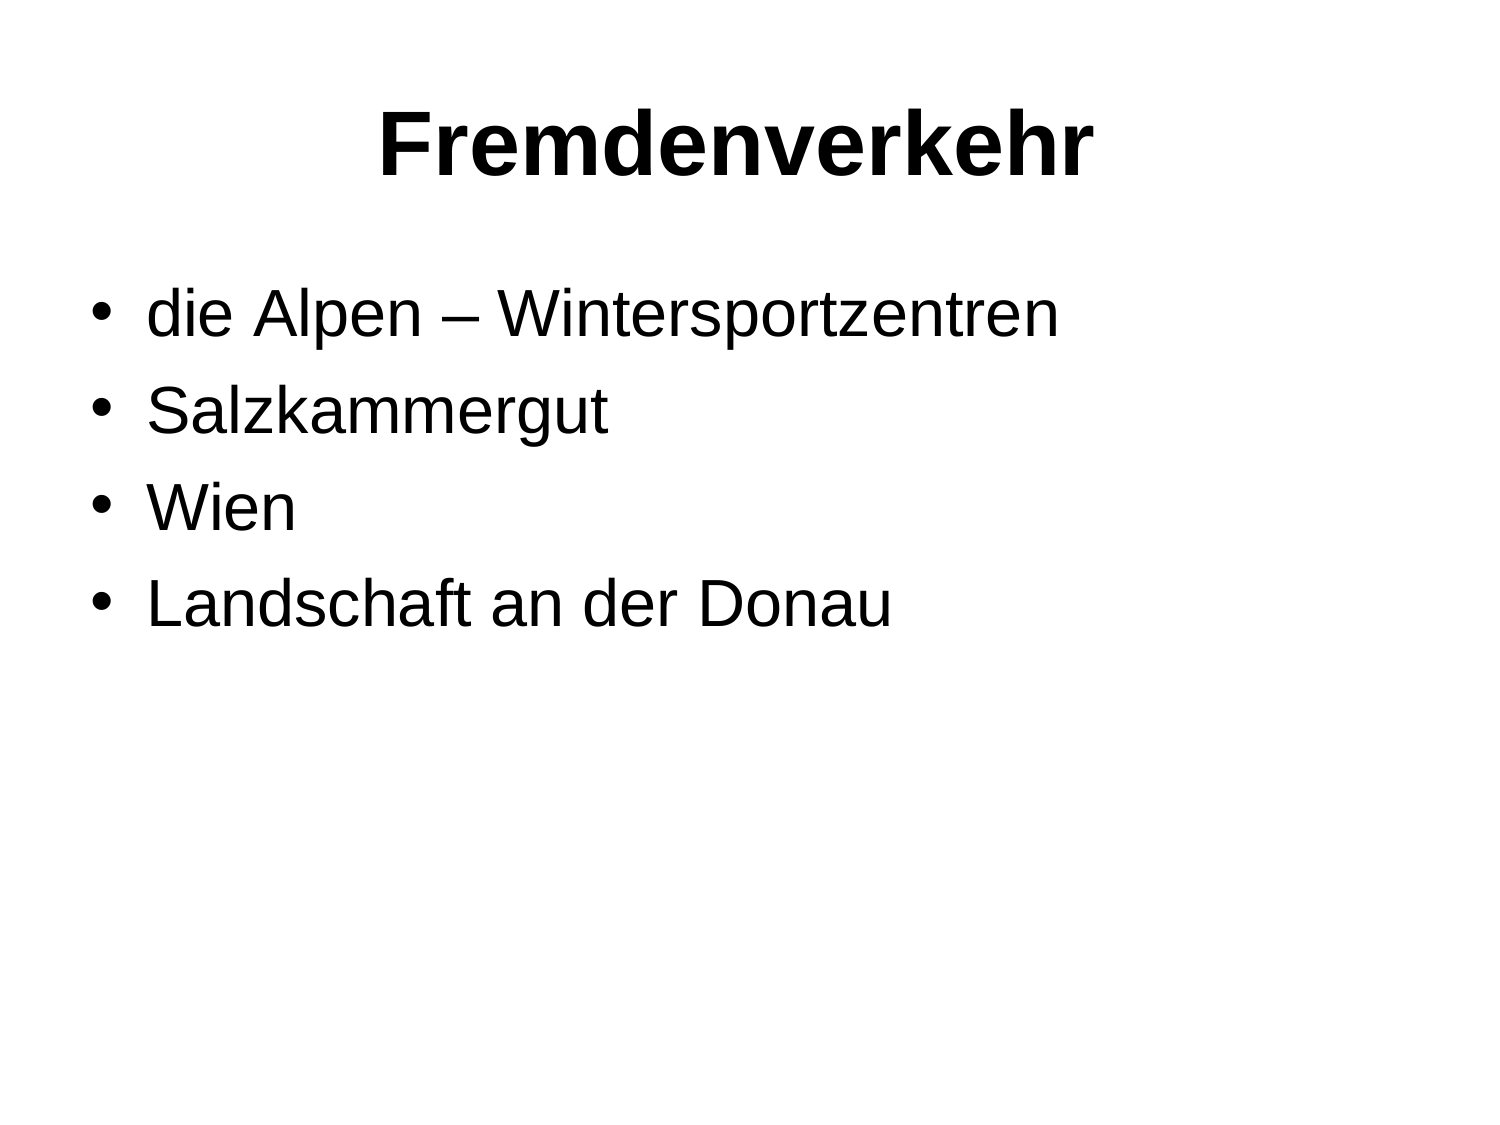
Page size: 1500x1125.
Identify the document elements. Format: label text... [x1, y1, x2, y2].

list die Alpen – Wintersportzentren Salzkammergut Wien Landschaft an der Donau [75, 262, 1426, 1006]
title Fremdenverkehr [75, 45, 1426, 233]
